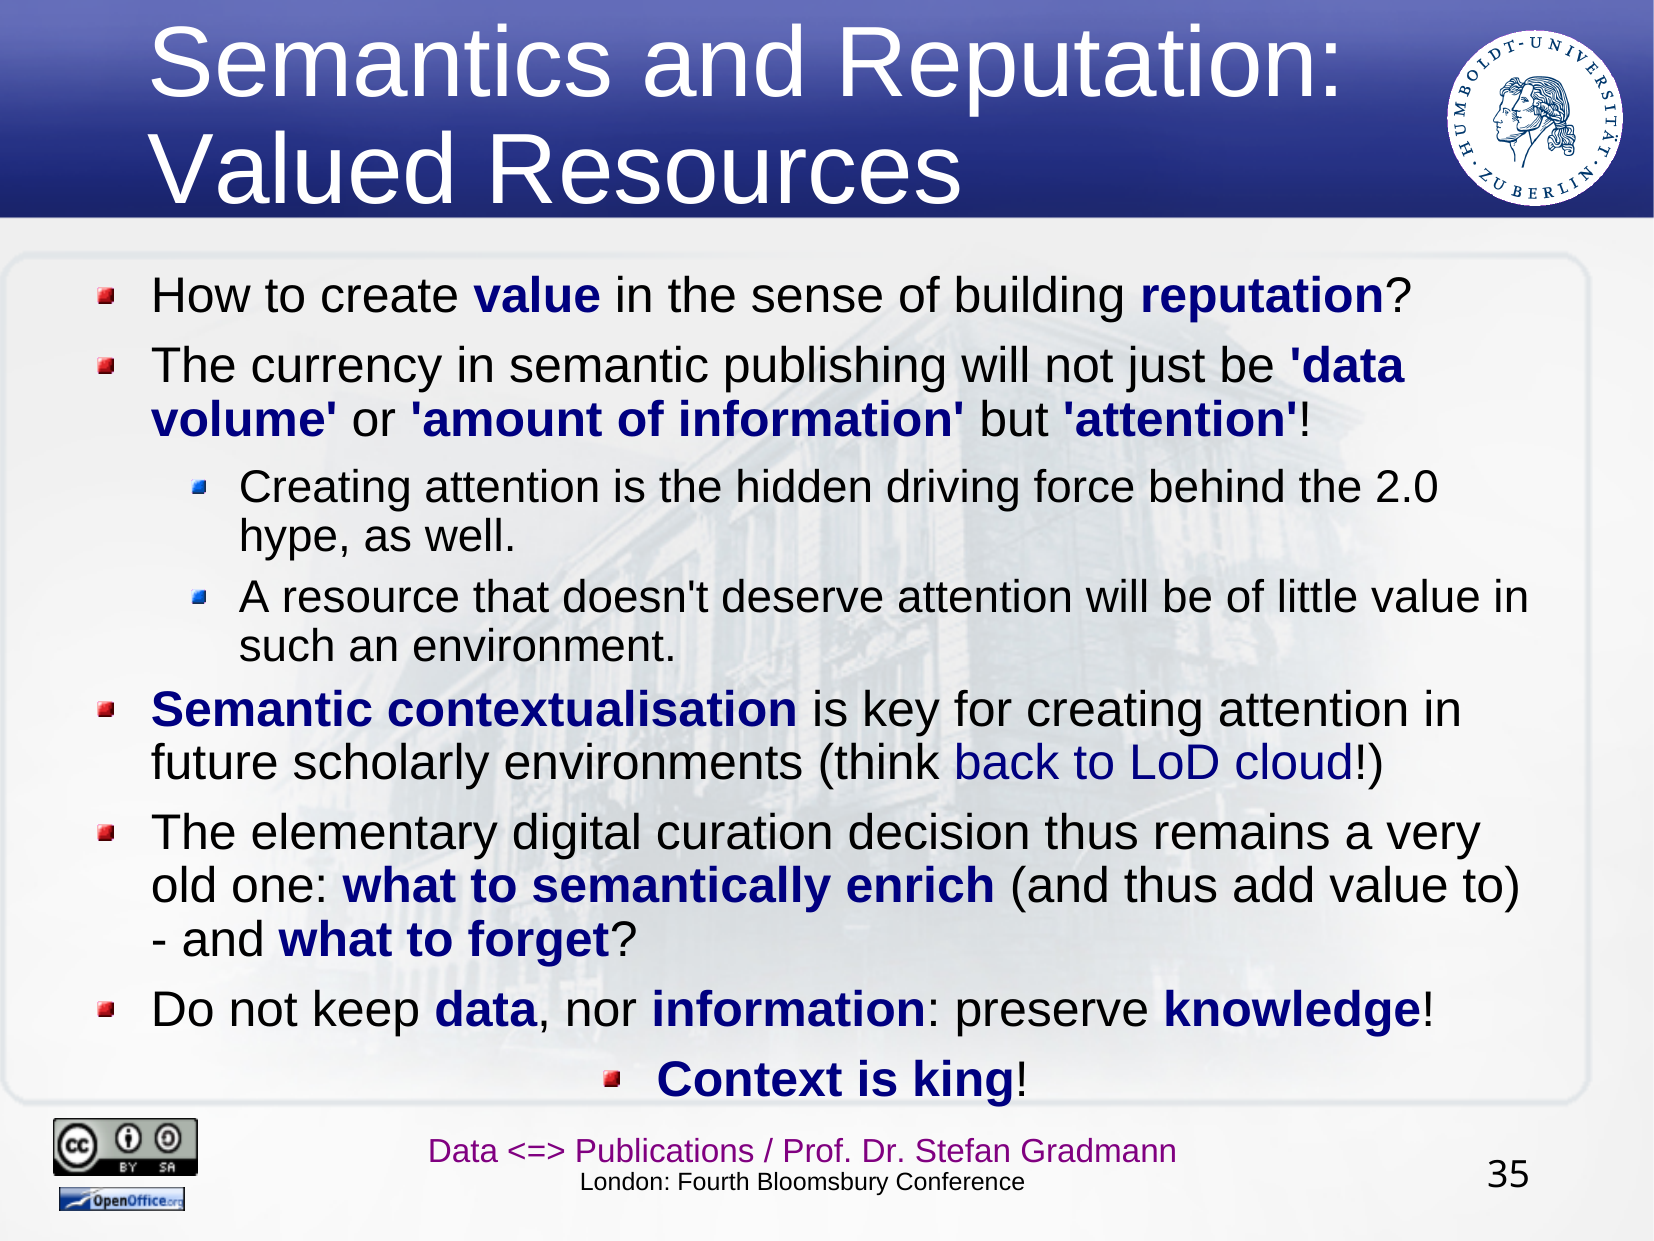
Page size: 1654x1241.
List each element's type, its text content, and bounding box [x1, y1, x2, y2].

title Semantics and Reputation: Valued Resources [147, 7, 1624, 229]
list How to create value in the sense of building reputation? The currency in semantic publishing will not just be 'data volume' or 'amount of information' but 'attention'! Creating attention is the hidden driving force behind the 2.0 hype, as well. A resource that doesn't deserve attention will be of little value in such an environment. Semantic contextualisation is key for creating attention in future scholarly environments (think back to LoD cloud!) The elementary digital curation decision thus remains a very old one: what to semantically enrich (and thus add value to) - and what to forget? Do not keep data, nor information: preserve knowledge! Context is king! [52, 270, 1535, 1109]
picture [0, 0, 1654, 1241]
